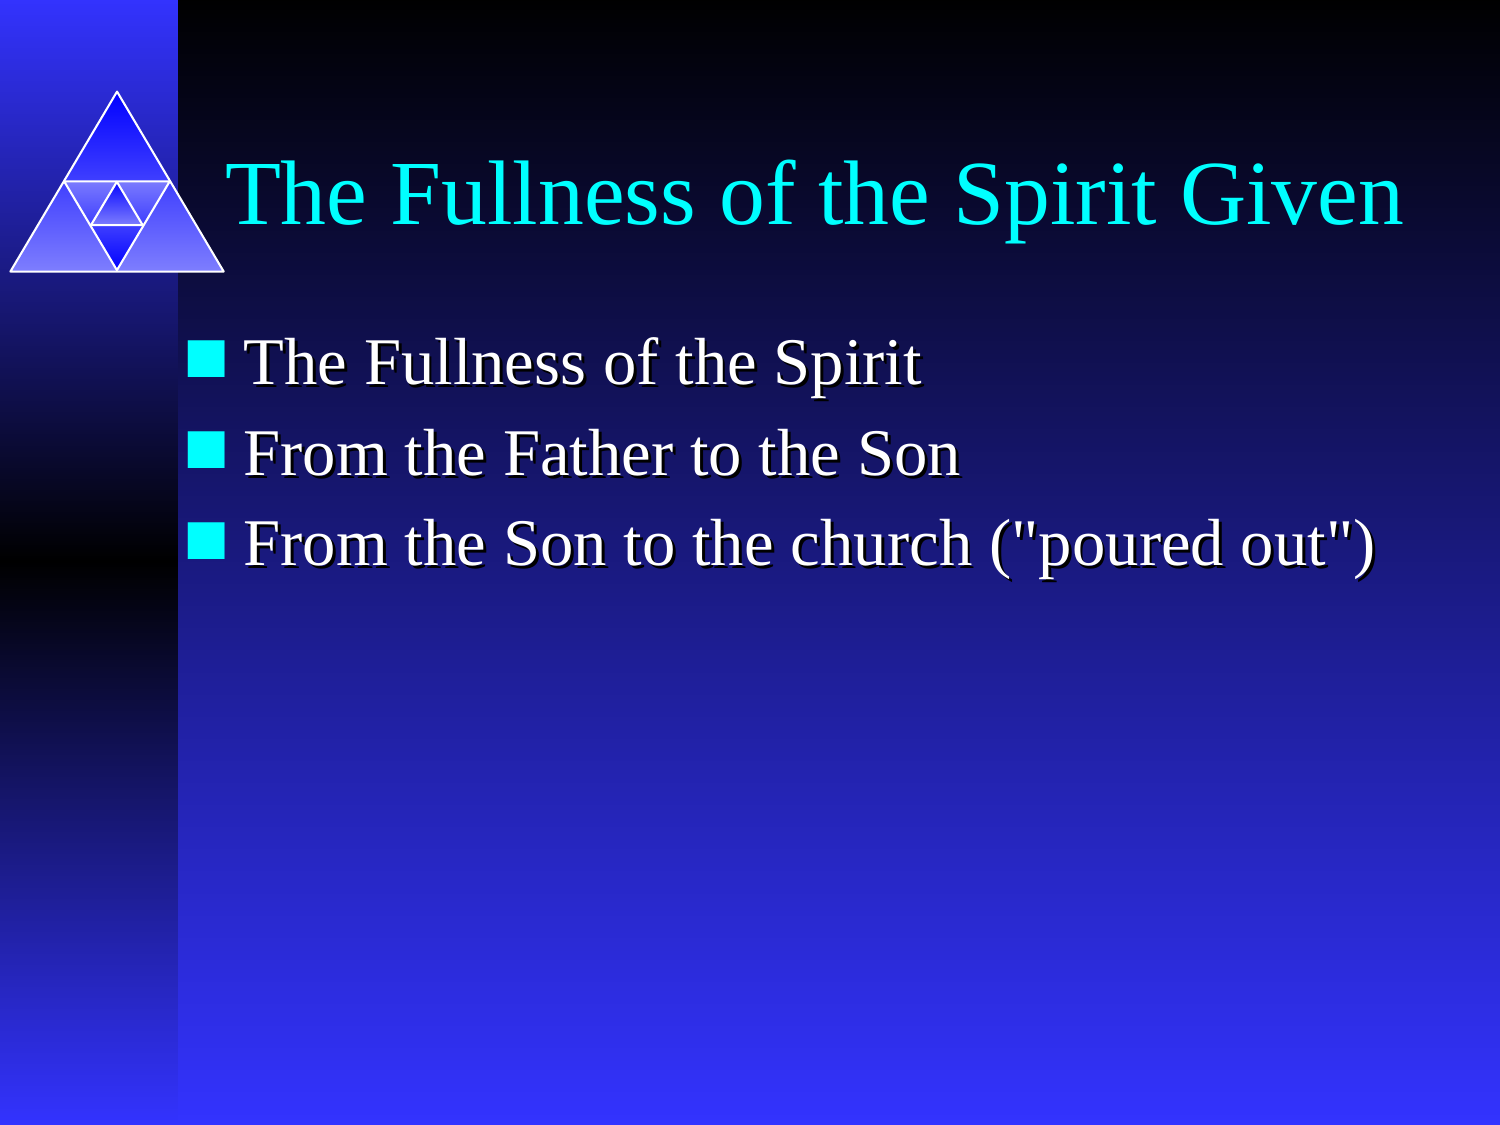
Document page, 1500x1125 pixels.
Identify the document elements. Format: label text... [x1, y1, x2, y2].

title The Fullness of the Spirit Given [225, 99, 1463, 288]
list The Fullness of the Spirit From the Father to the Son From the Son to the church ("poured out") [187, 324, 1463, 1000]
